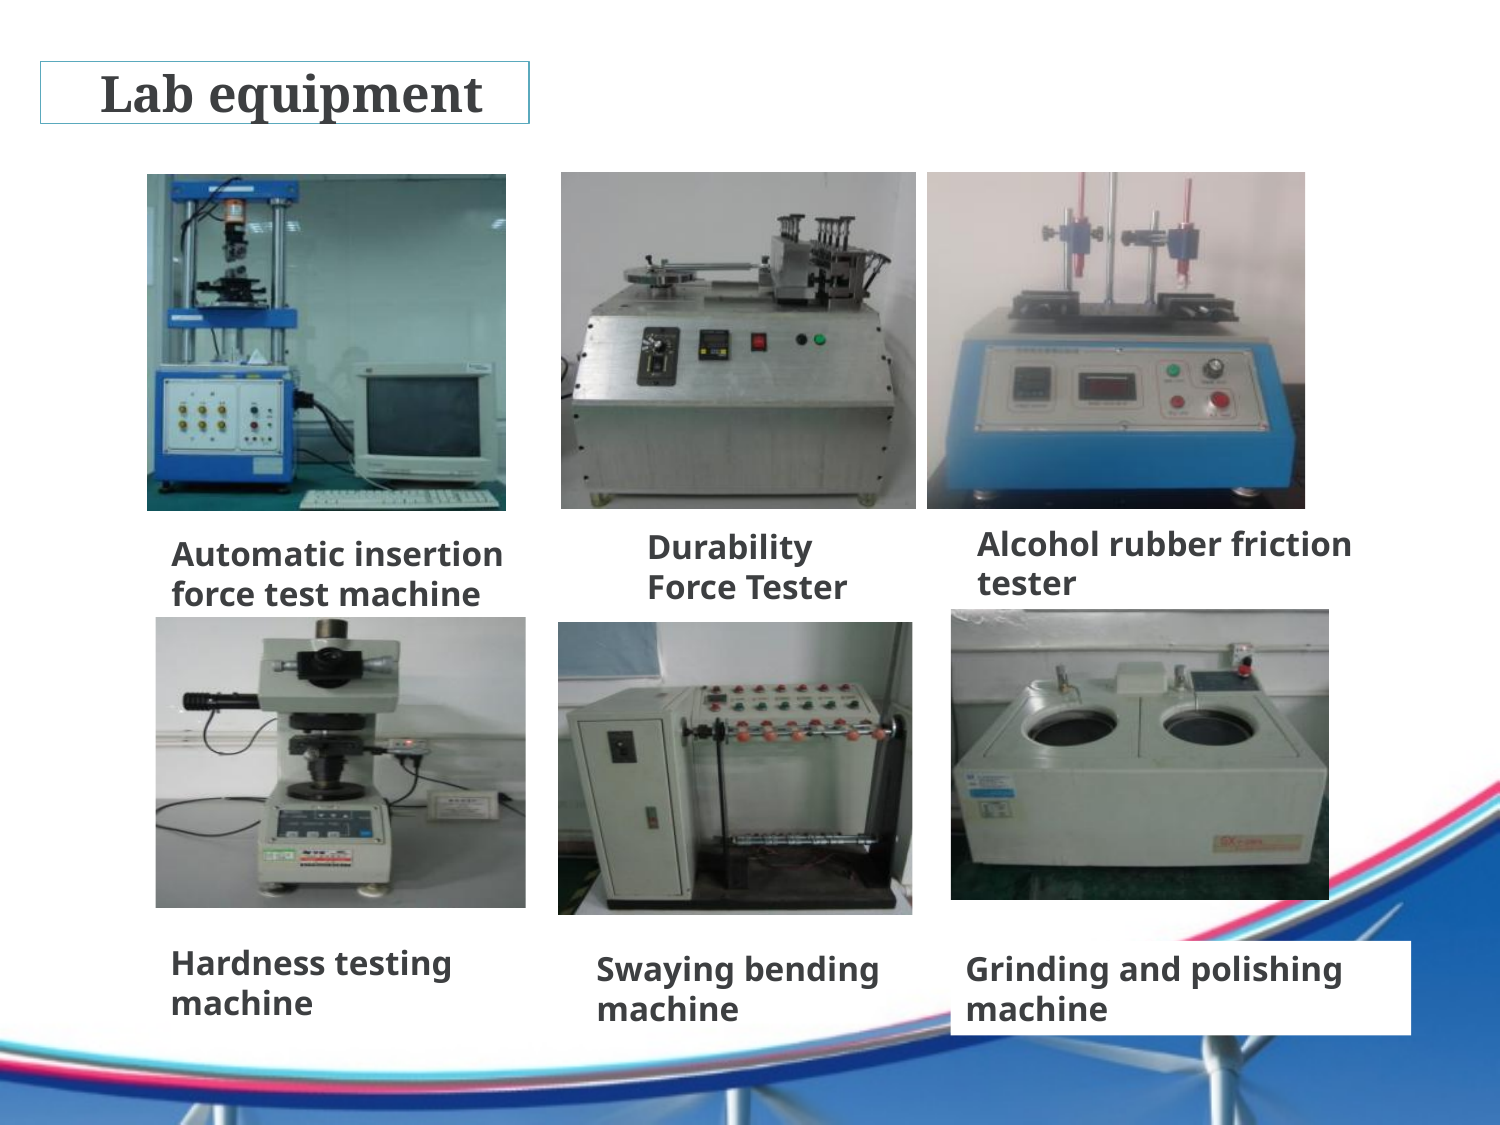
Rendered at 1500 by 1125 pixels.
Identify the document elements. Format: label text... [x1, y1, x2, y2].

text_box Lab equipment [46, 54, 538, 130]
text_box Grinding and polishing machine [950, 940, 1412, 1036]
text_box Hardness testing machine [155, 935, 498, 1030]
text_box Alcohol rubber friction tester [962, 515, 1400, 610]
text_box Durability Force Tester [632, 518, 892, 614]
text_box Swaying bending machine [581, 940, 913, 1036]
text_box Automatic insertion force test machine [156, 525, 543, 621]
picture [0, 0, 1500, 1125]
